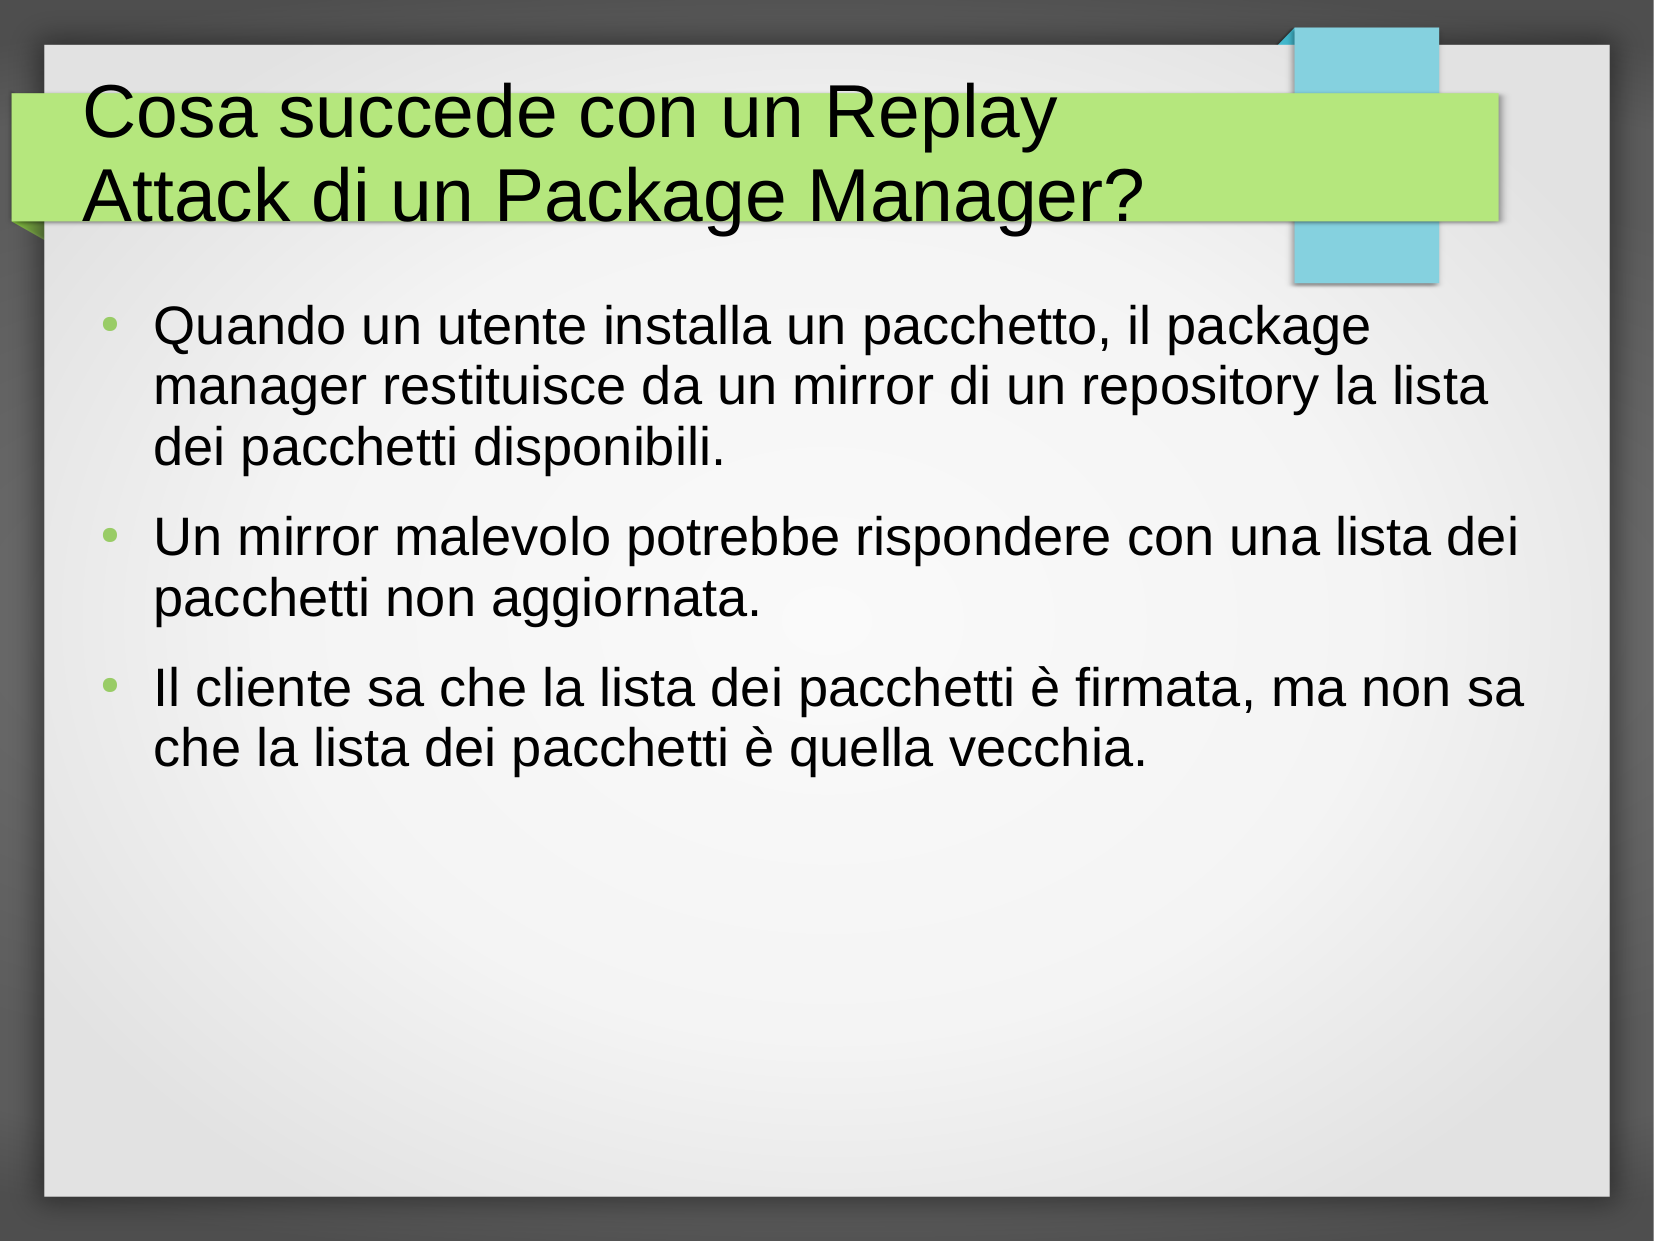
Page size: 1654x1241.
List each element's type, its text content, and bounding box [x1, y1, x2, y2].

picture [0, 0, 1654, 1241]
title Cosa succede con un Replay Attack di un Package Manager? [82, 69, 1264, 238]
list Quando un utente installa un pacchetto, il package manager restituisce da un mirror di un repository la lista dei pacchetti disponibili. Un mirror malevolo potrebbe rispondere con una lista dei pacchetti non aggiornata. Il cliente sa che la lista dei pacchetti è firmata, ma non sa che la lista dei pacchetti è quella vecchia. [82, 295, 1571, 1015]
